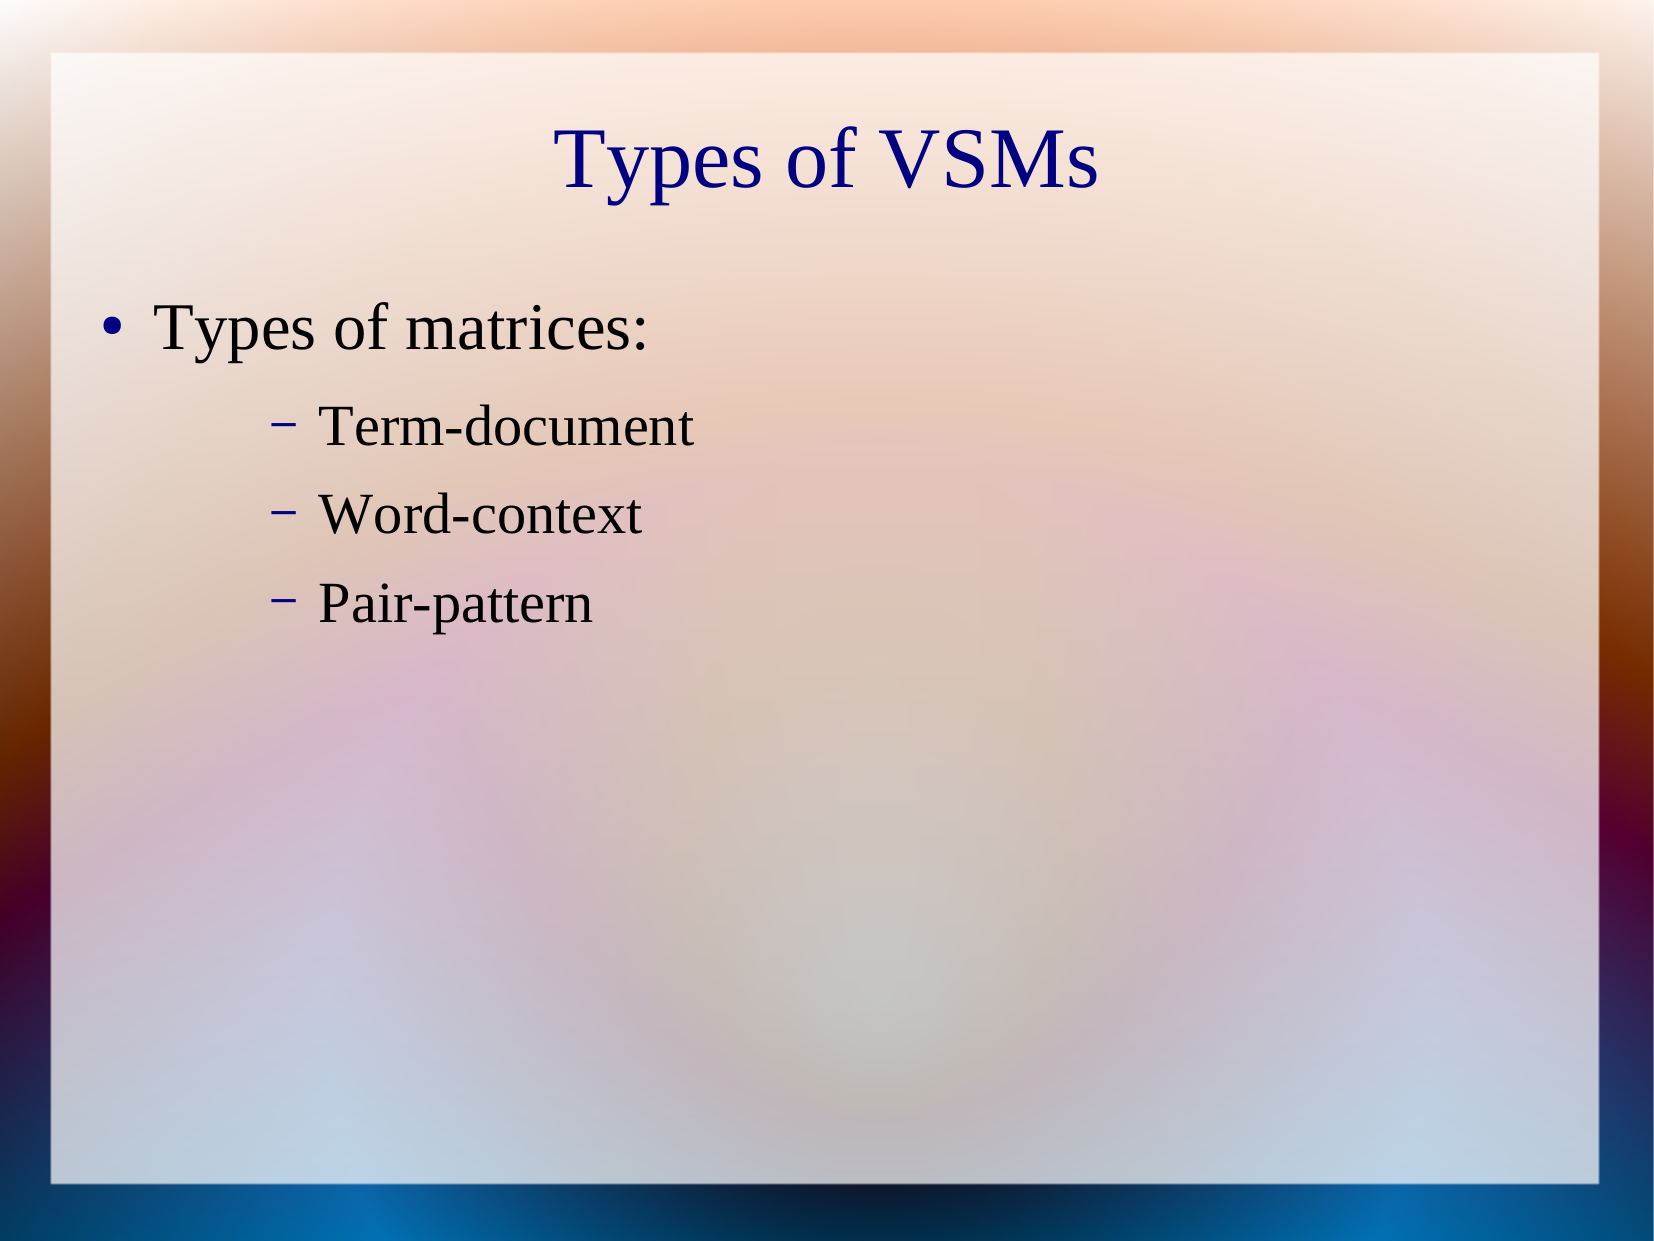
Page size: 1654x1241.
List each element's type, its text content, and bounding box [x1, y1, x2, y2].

picture [0, 0, 1654, 1241]
list Types of matrices: Term-document Word-context Pair-pattern [82, 290, 1571, 1034]
title Types of VSMs [82, 55, 1571, 263]
